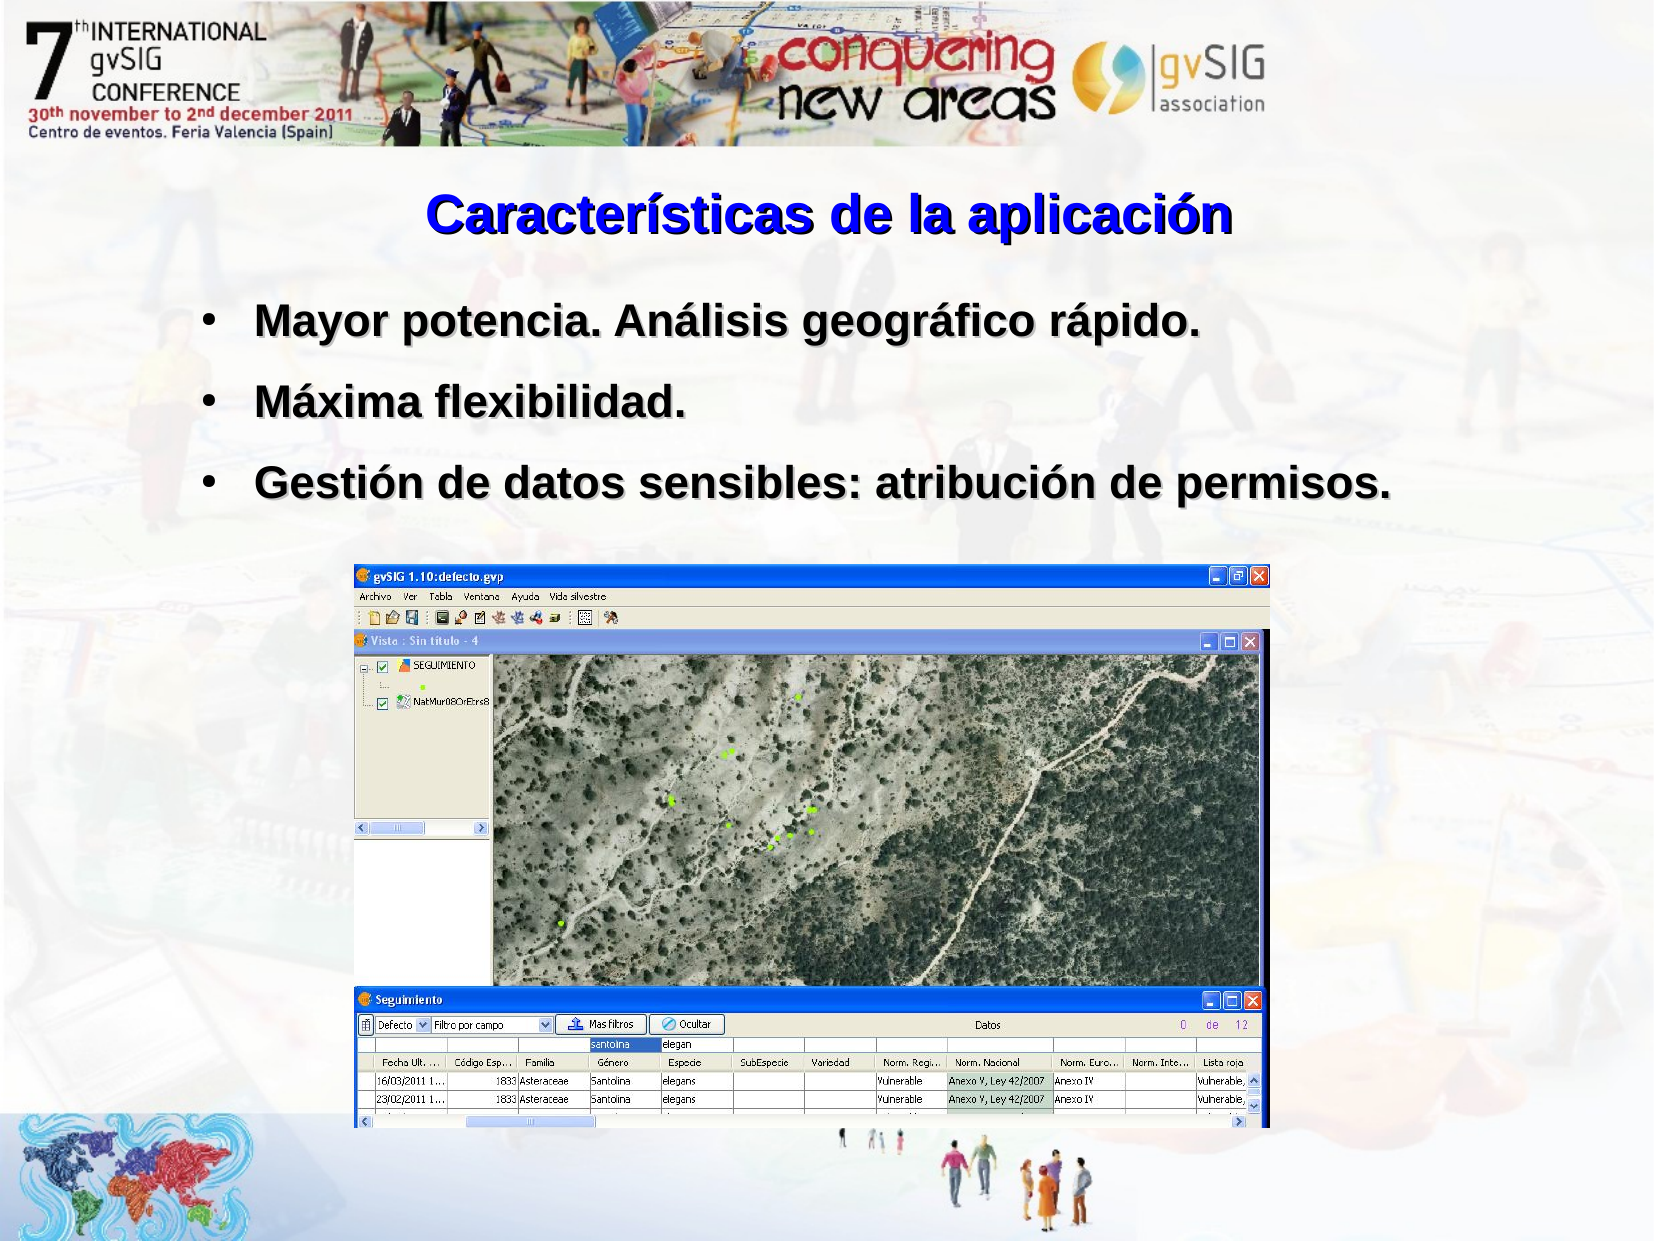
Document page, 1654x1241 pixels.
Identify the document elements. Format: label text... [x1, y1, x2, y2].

picture [0, 0, 1654, 1241]
list Características de la aplicación [230, 183, 1359, 248]
list Mayor potencia. Análisis geográfico rápido. Máxima flexibilidad. Gestión de datos sensibles: atribución de permisos. [183, 295, 1571, 512]
